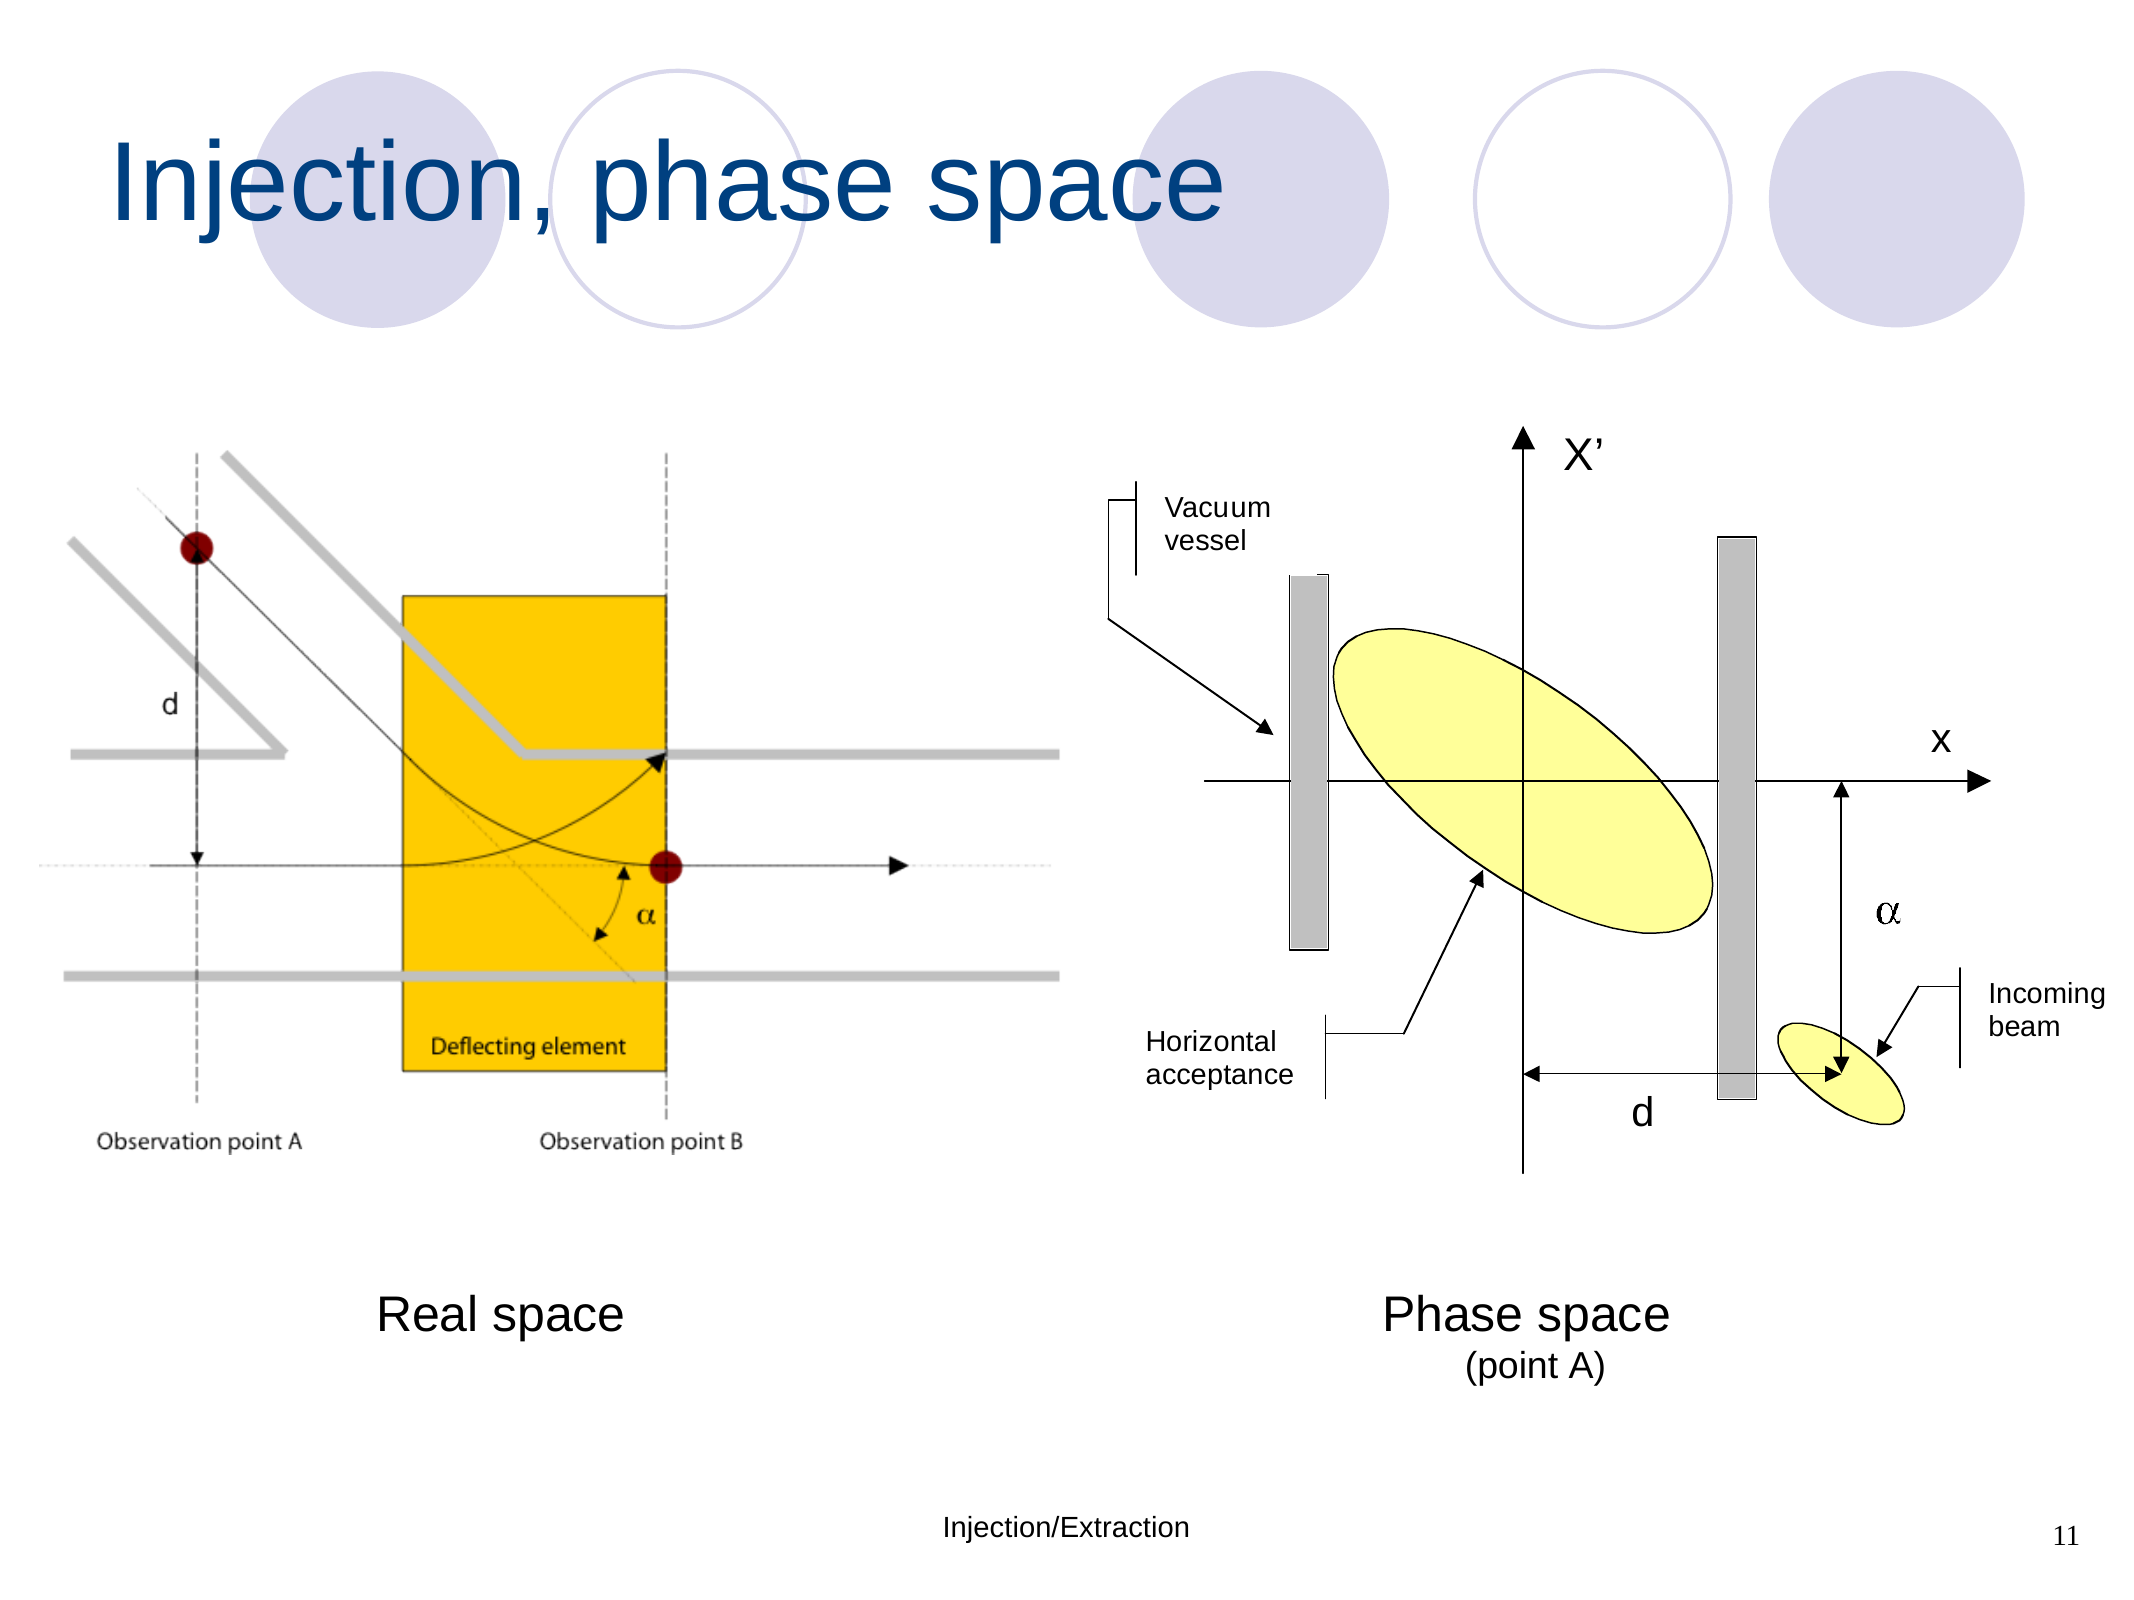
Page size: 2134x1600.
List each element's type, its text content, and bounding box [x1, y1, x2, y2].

text_box Phase space (point A) [1372, 1281, 1699, 1387]
text_box Real space [366, 1281, 669, 1363]
picture [1100, 422, 2134, 1178]
title Injection, phase space [99, 0, 2021, 352]
text_box X’ [1548, 416, 1620, 488]
picture [39, 449, 1062, 1155]
